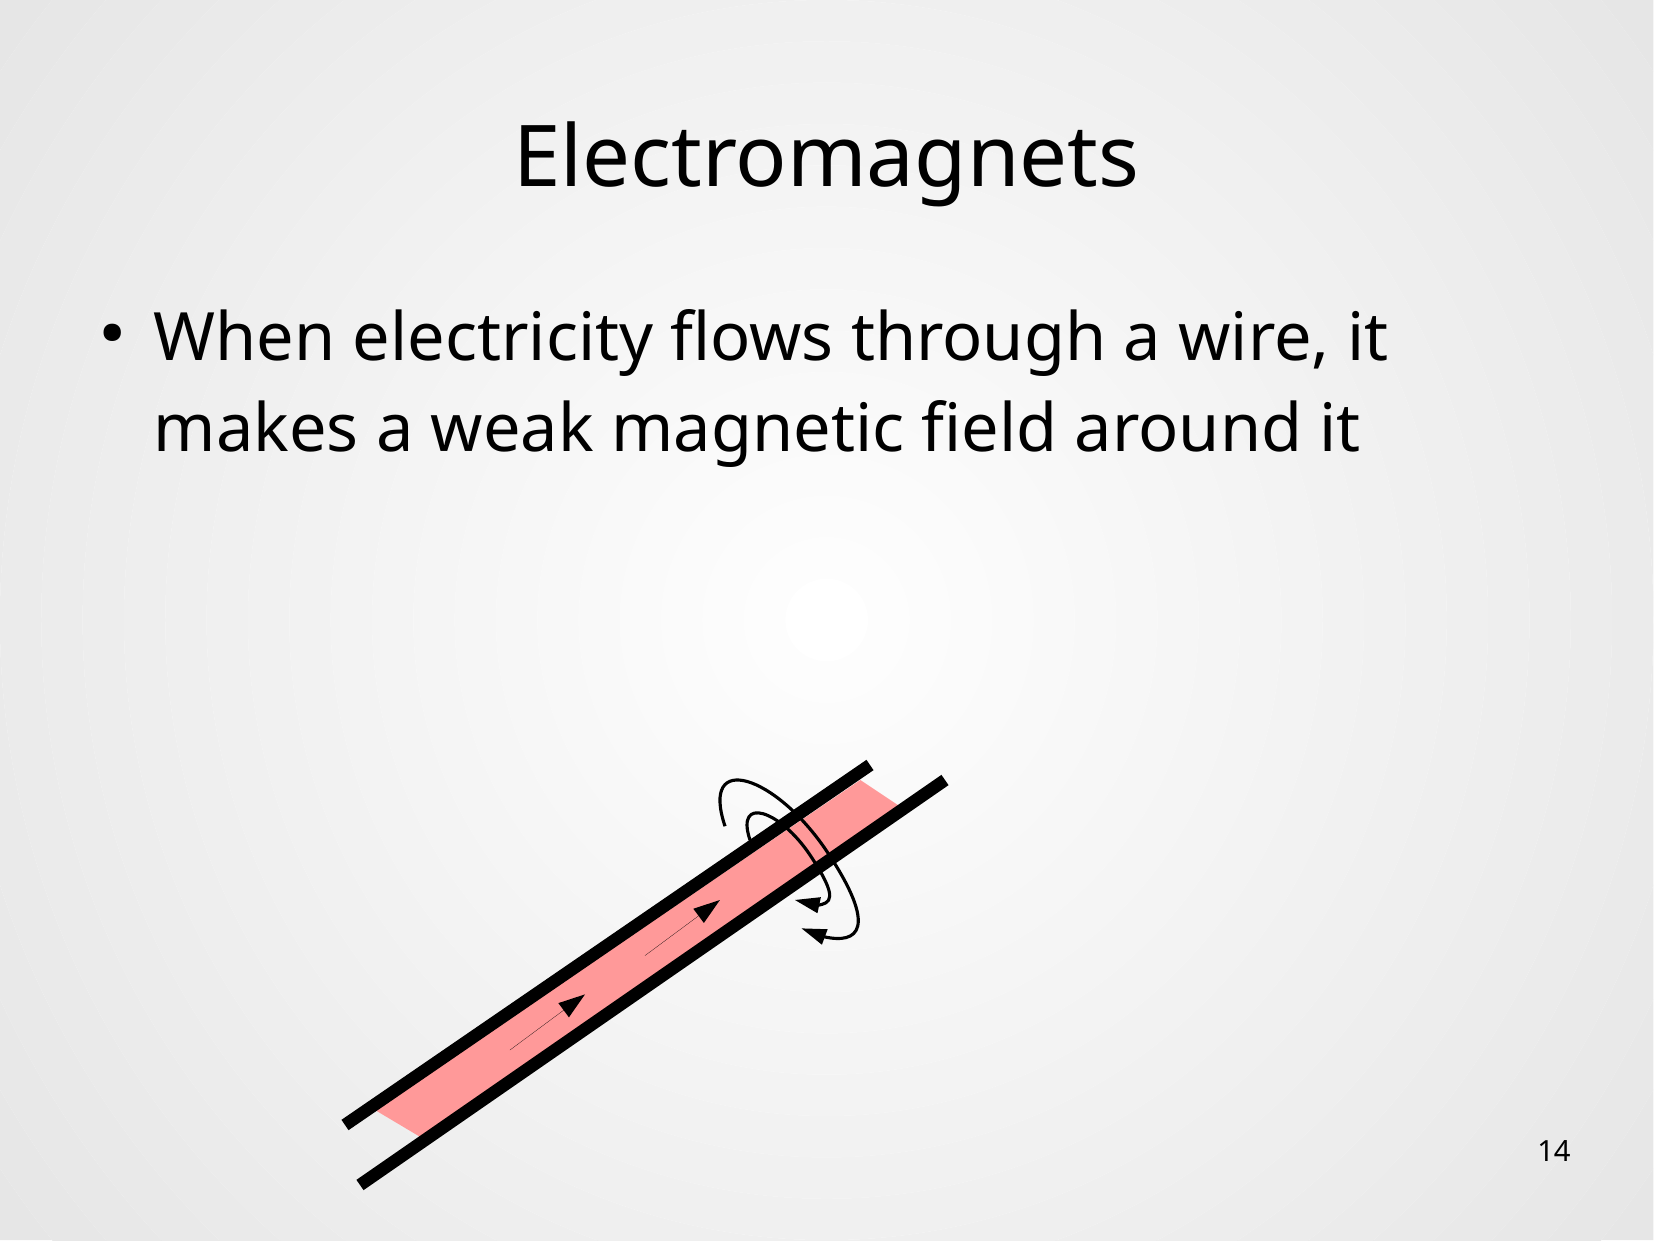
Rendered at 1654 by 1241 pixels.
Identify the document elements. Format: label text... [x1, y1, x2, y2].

text_box [377, 831, 812, 1136]
text_box [791, 822, 826, 861]
list When electricity flows through a wire, it makes a weak magnetic field around it [82, 289, 1571, 1010]
text_box [804, 780, 897, 851]
title Electromagnets [82, 49, 1571, 257]
